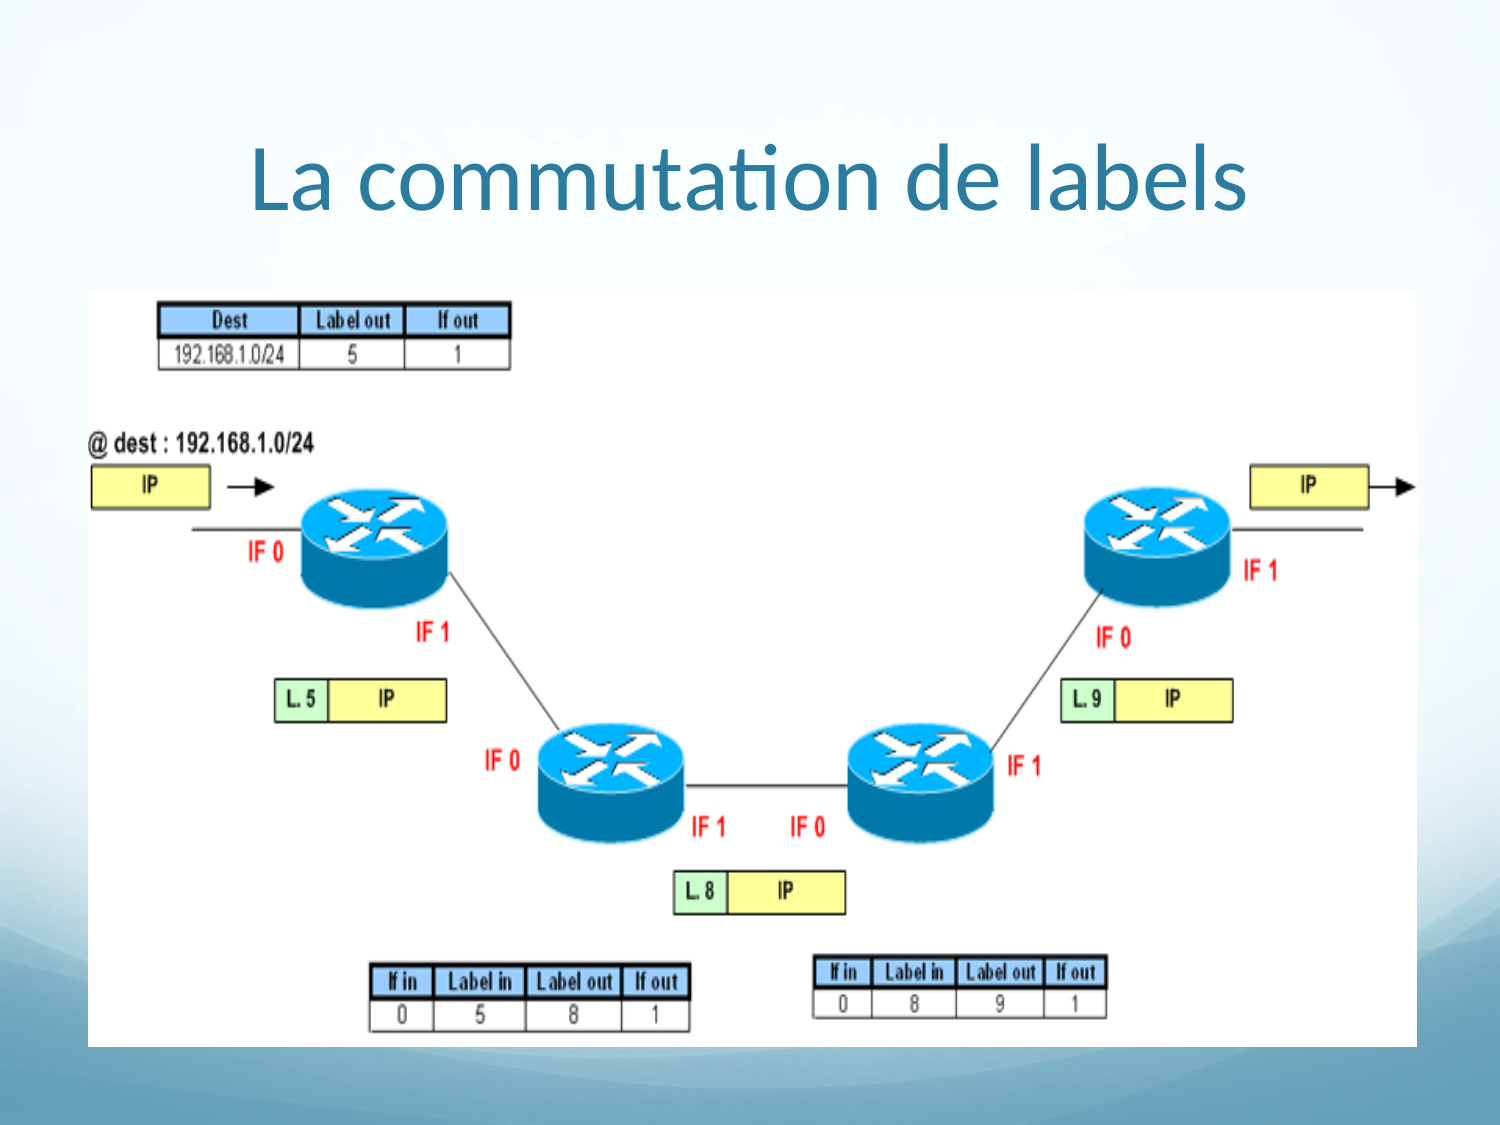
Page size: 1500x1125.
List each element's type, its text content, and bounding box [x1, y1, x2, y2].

picture [0, 0, 1500, 1125]
title La commutation de labels [90, 17, 1410, 237]
